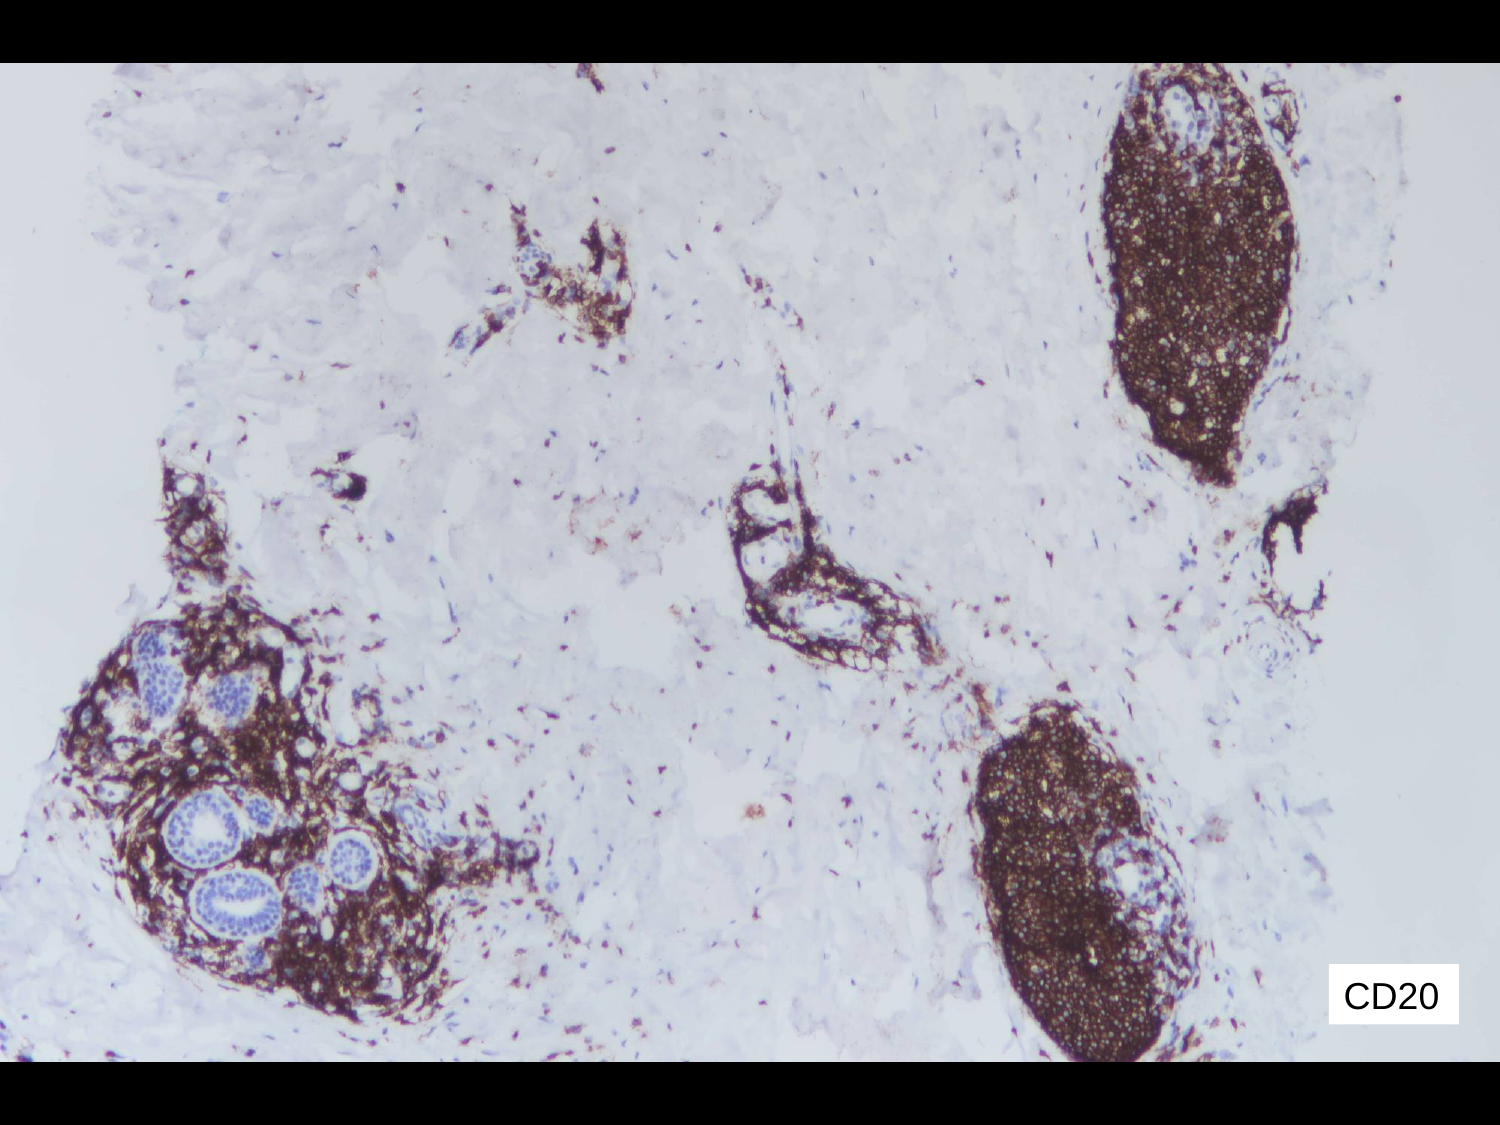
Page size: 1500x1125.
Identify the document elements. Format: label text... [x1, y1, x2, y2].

text_box CD20 [1328, 964, 1459, 1025]
picture [0, 63, 1500, 1062]
